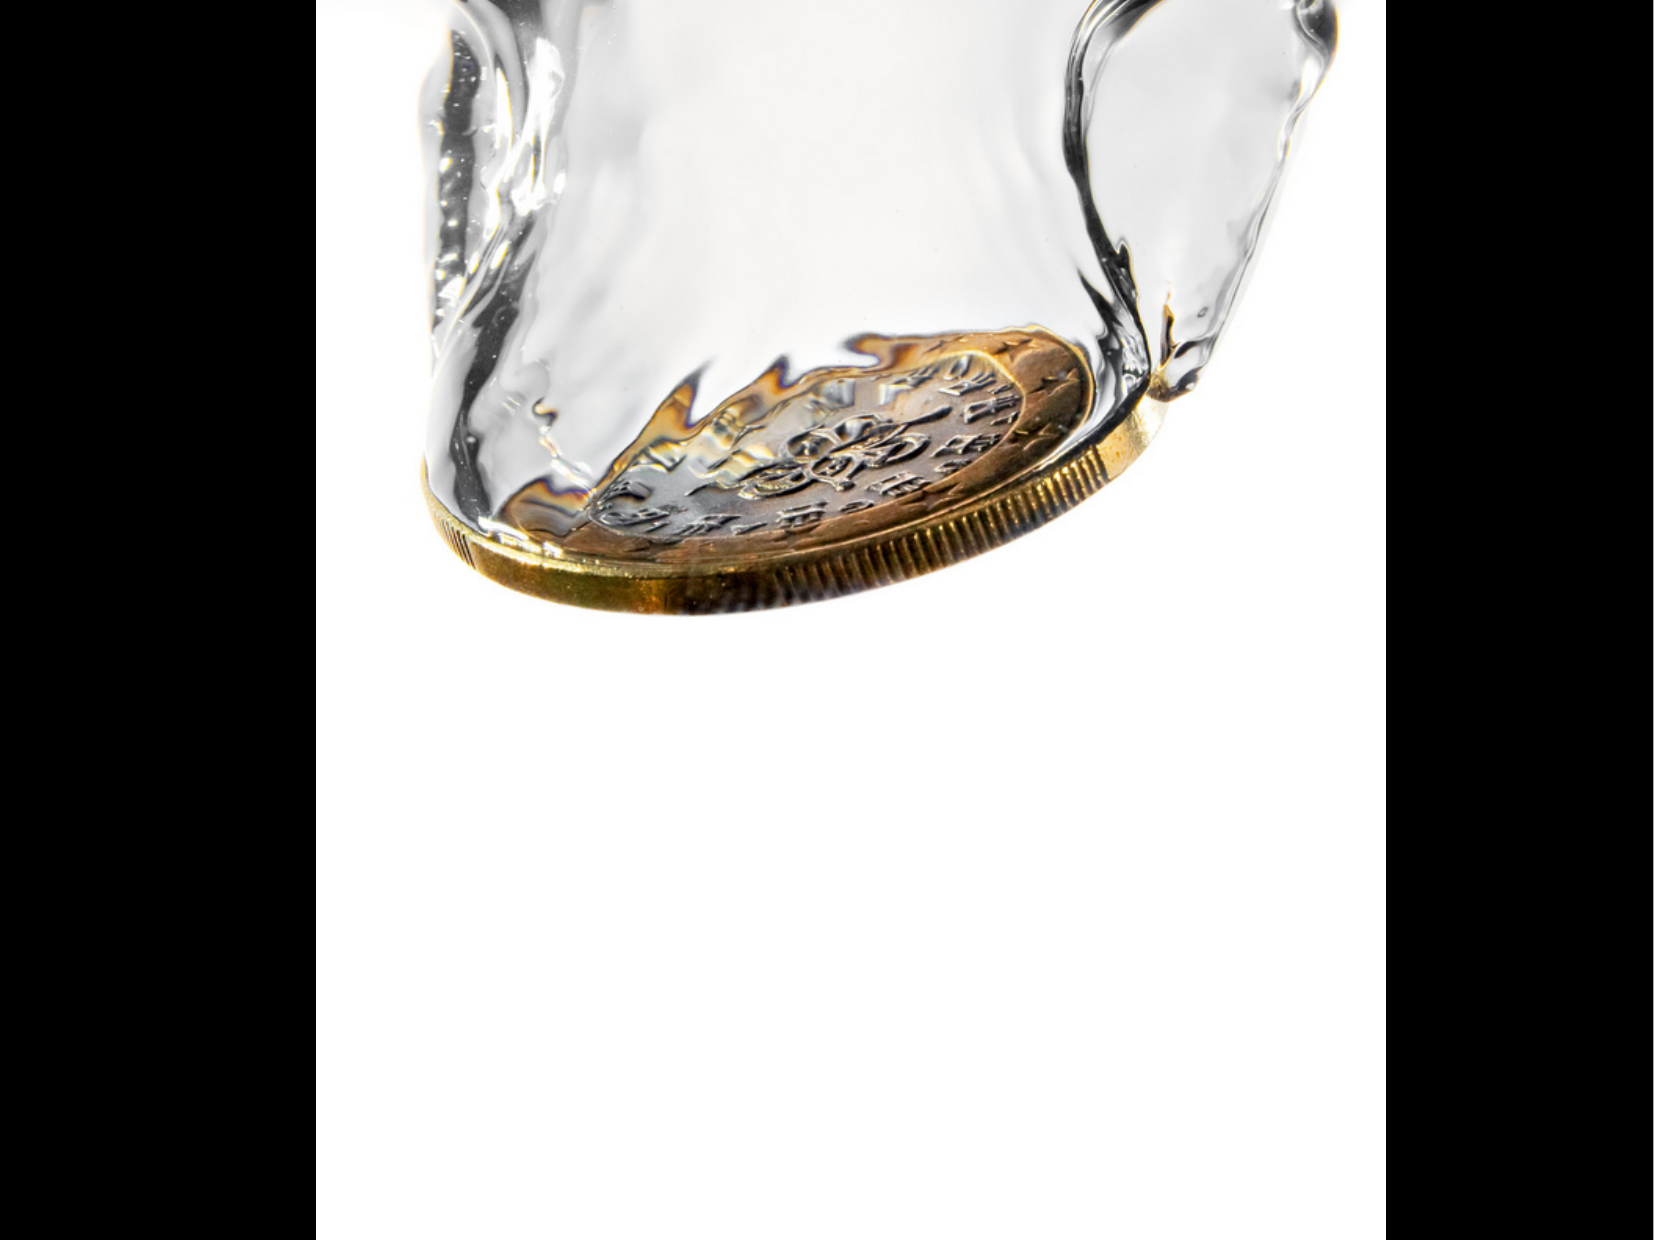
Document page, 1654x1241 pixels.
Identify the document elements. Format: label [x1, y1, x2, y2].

picture [316, 0, 1386, 1241]
